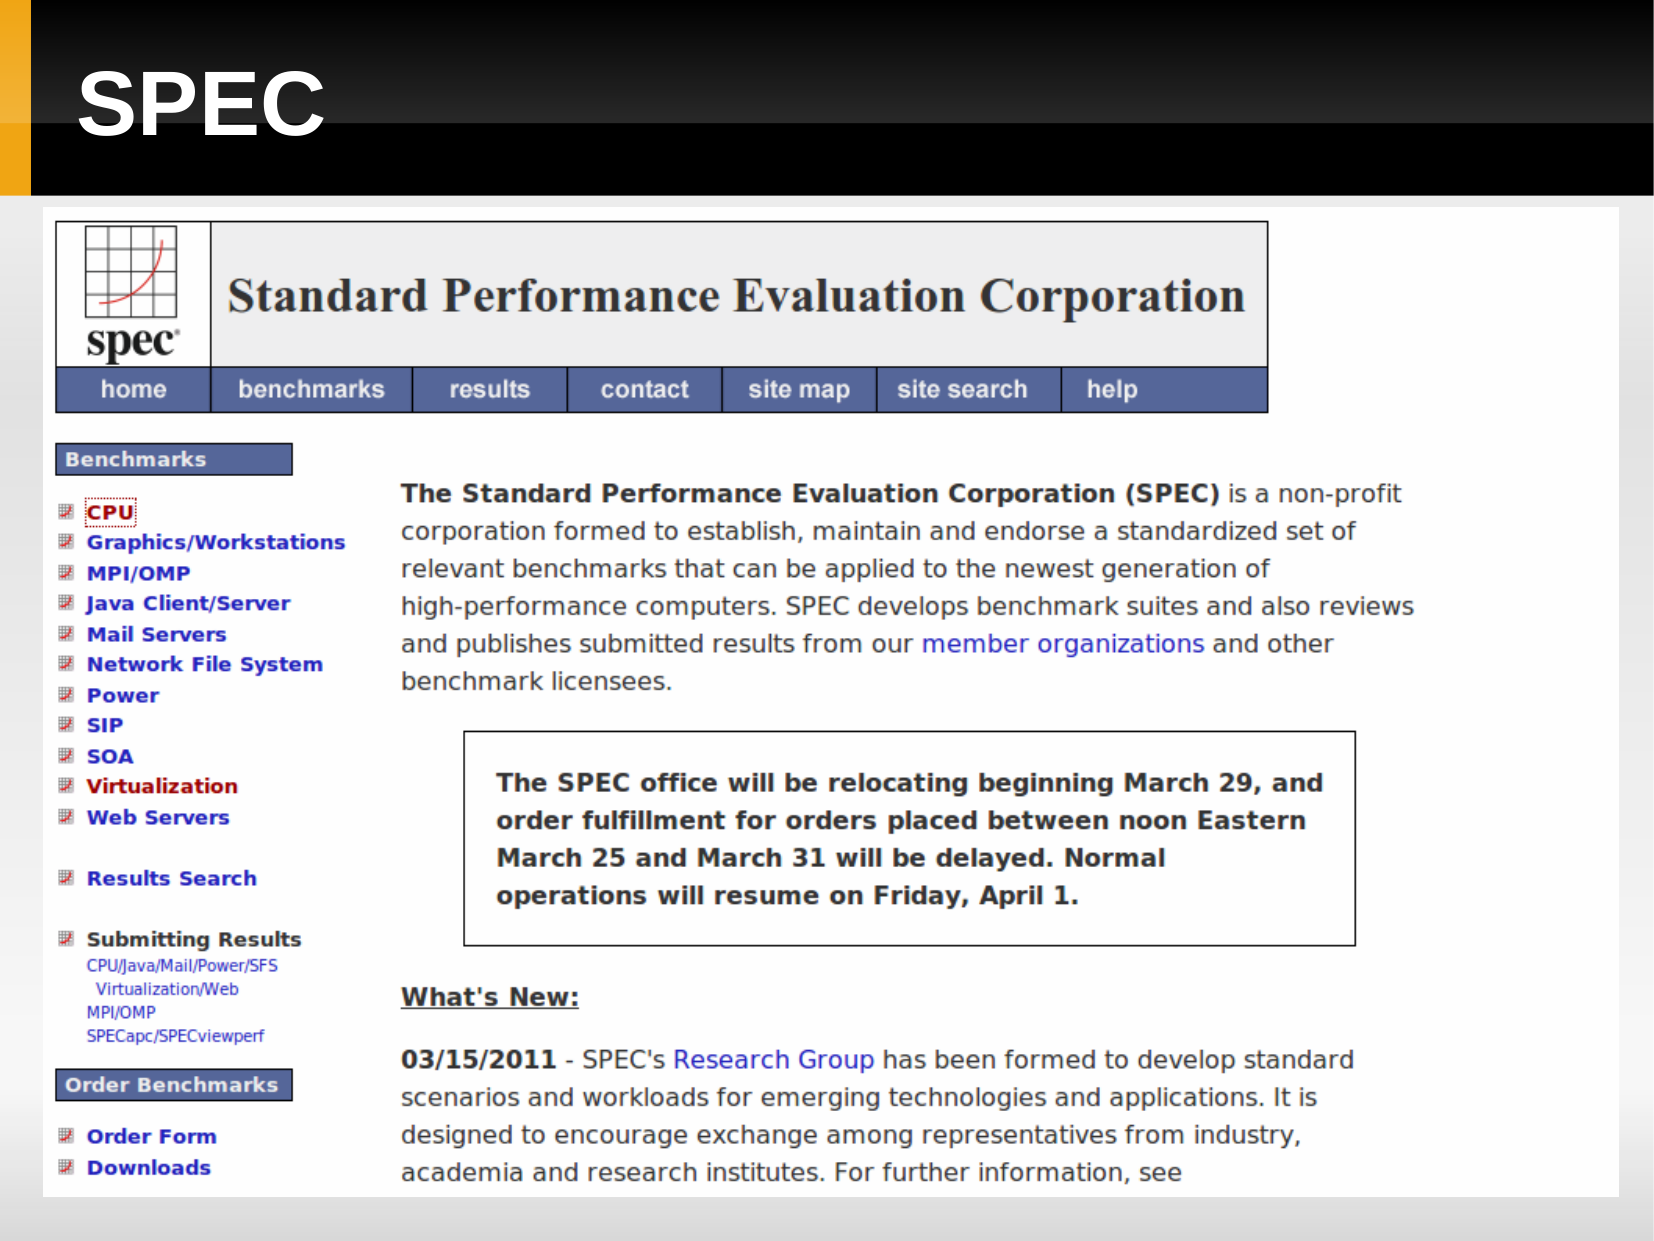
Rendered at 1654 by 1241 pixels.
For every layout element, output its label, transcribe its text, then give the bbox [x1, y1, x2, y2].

title SPEC [76, 0, 1565, 207]
picture [0, 0, 1654, 1241]
